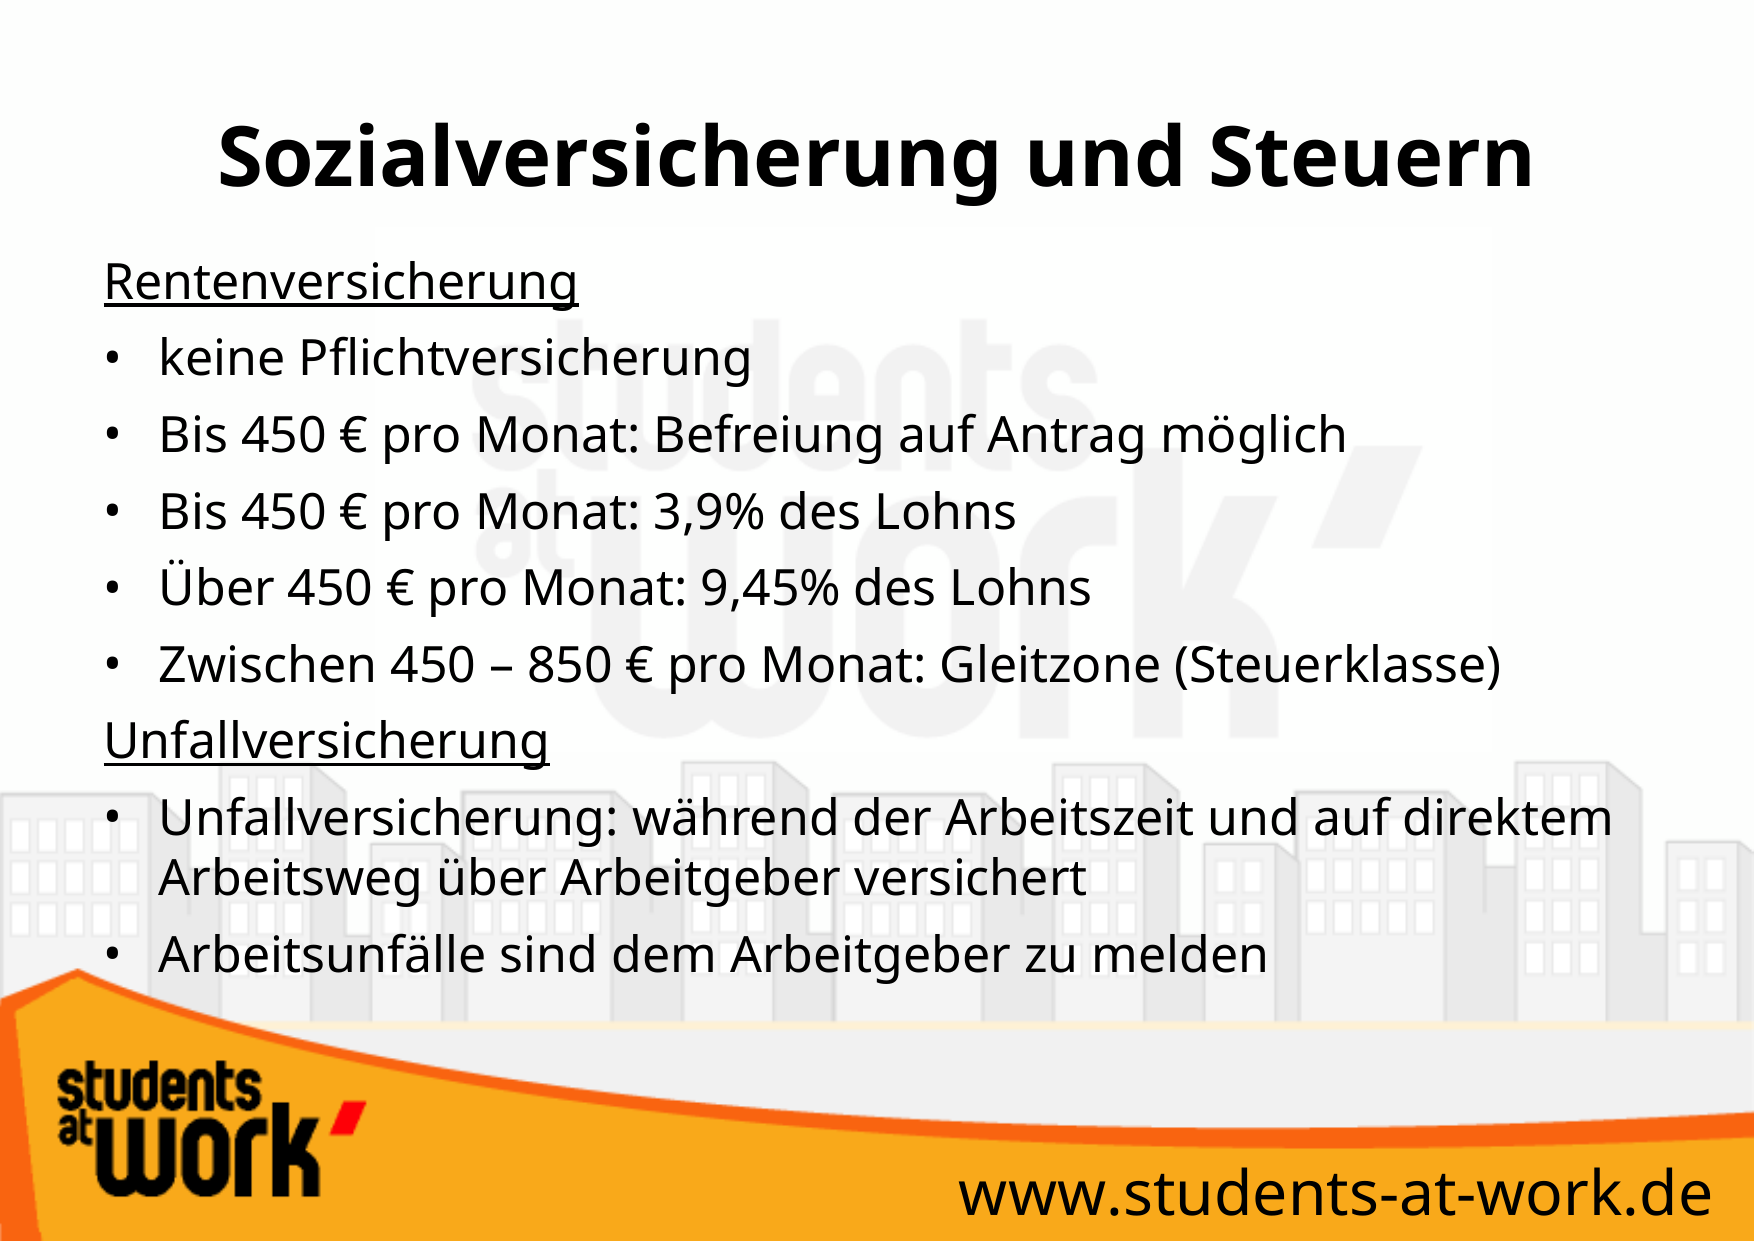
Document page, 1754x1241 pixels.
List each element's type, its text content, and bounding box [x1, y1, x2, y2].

list Rentenversicherung keine Pflichtversicherung Bis 450 € pro Monat: Befreiung auf Antrag möglich Bis 450 € pro Monat: 3,9% des Lohns Über 450 € pro Monat: 9,45% des Lohns Zwischen 450 – 850 € pro Monat: Gleitzone (Steuerklasse) Unfallversicherung Unfallversicherung: während der Arbeitszeit und auf direktem Arbeitsweg über Arbeitgeber versichert Arbeitsunfälle sind dem Arbeitgeber zu melden [87, 241, 1667, 1087]
title Sozialversicherung und Steuern [87, 49, 1667, 241]
picture [0, 0, 1754, 1241]
text_box www.students-at-work.de [944, 1145, 1730, 1236]
